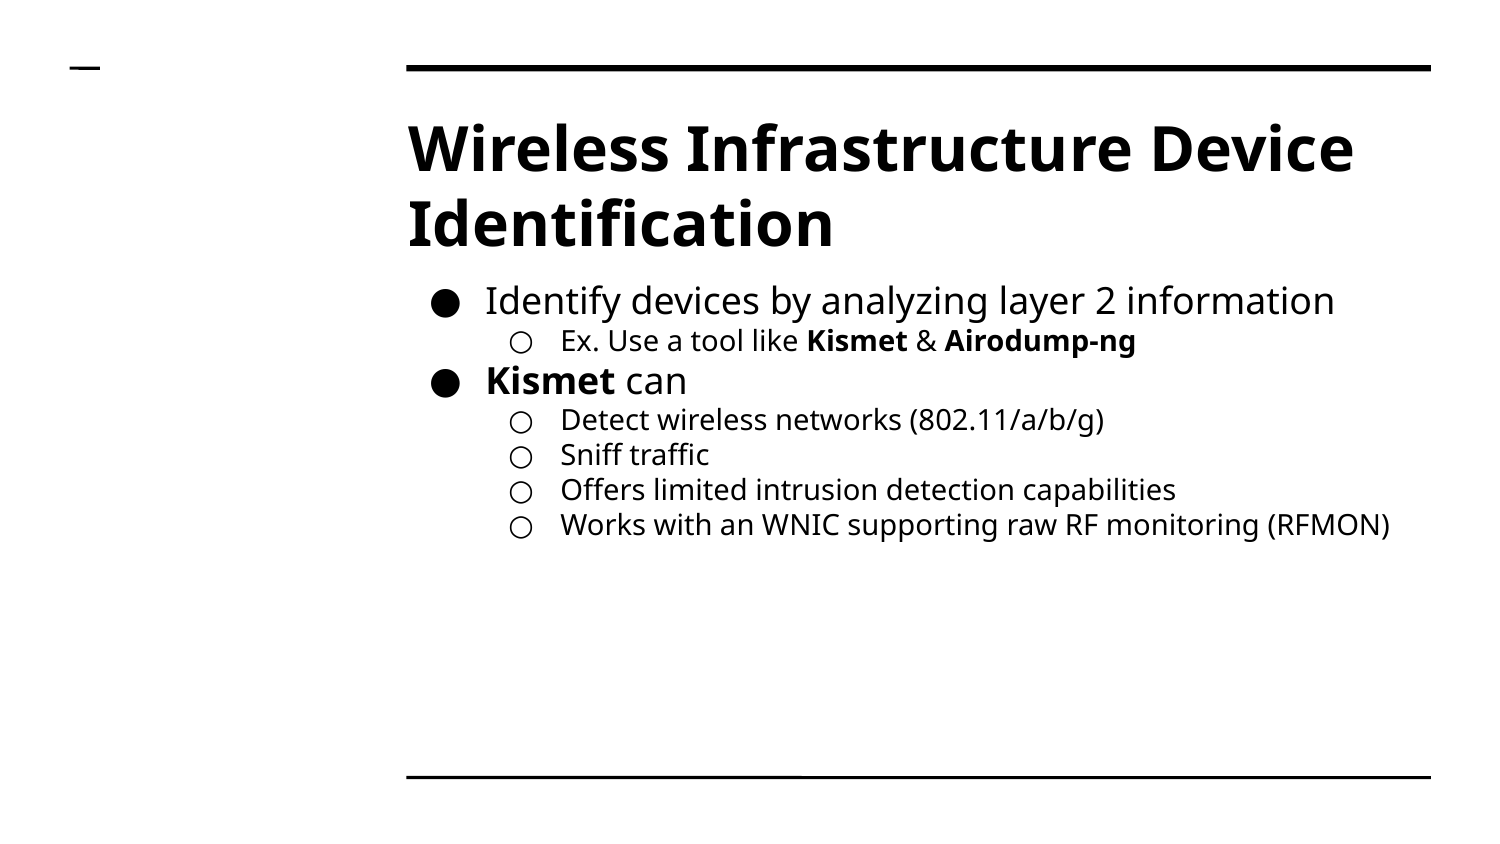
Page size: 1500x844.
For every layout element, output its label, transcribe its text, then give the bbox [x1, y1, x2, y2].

title Wireless Infrastructure Device Identification [393, 94, 1431, 199]
list Identify devices by analyzing layer 2 information Ex. Use a tool like Kismet & Airodump-ng Kismet can Detect wireless networks (802.11/a/b/g) Sniff traffic Offers limited intrusion detection capabilities Works with an WNIC supporting raw RF monitoring (RFMON) [395, 261, 1433, 755]
